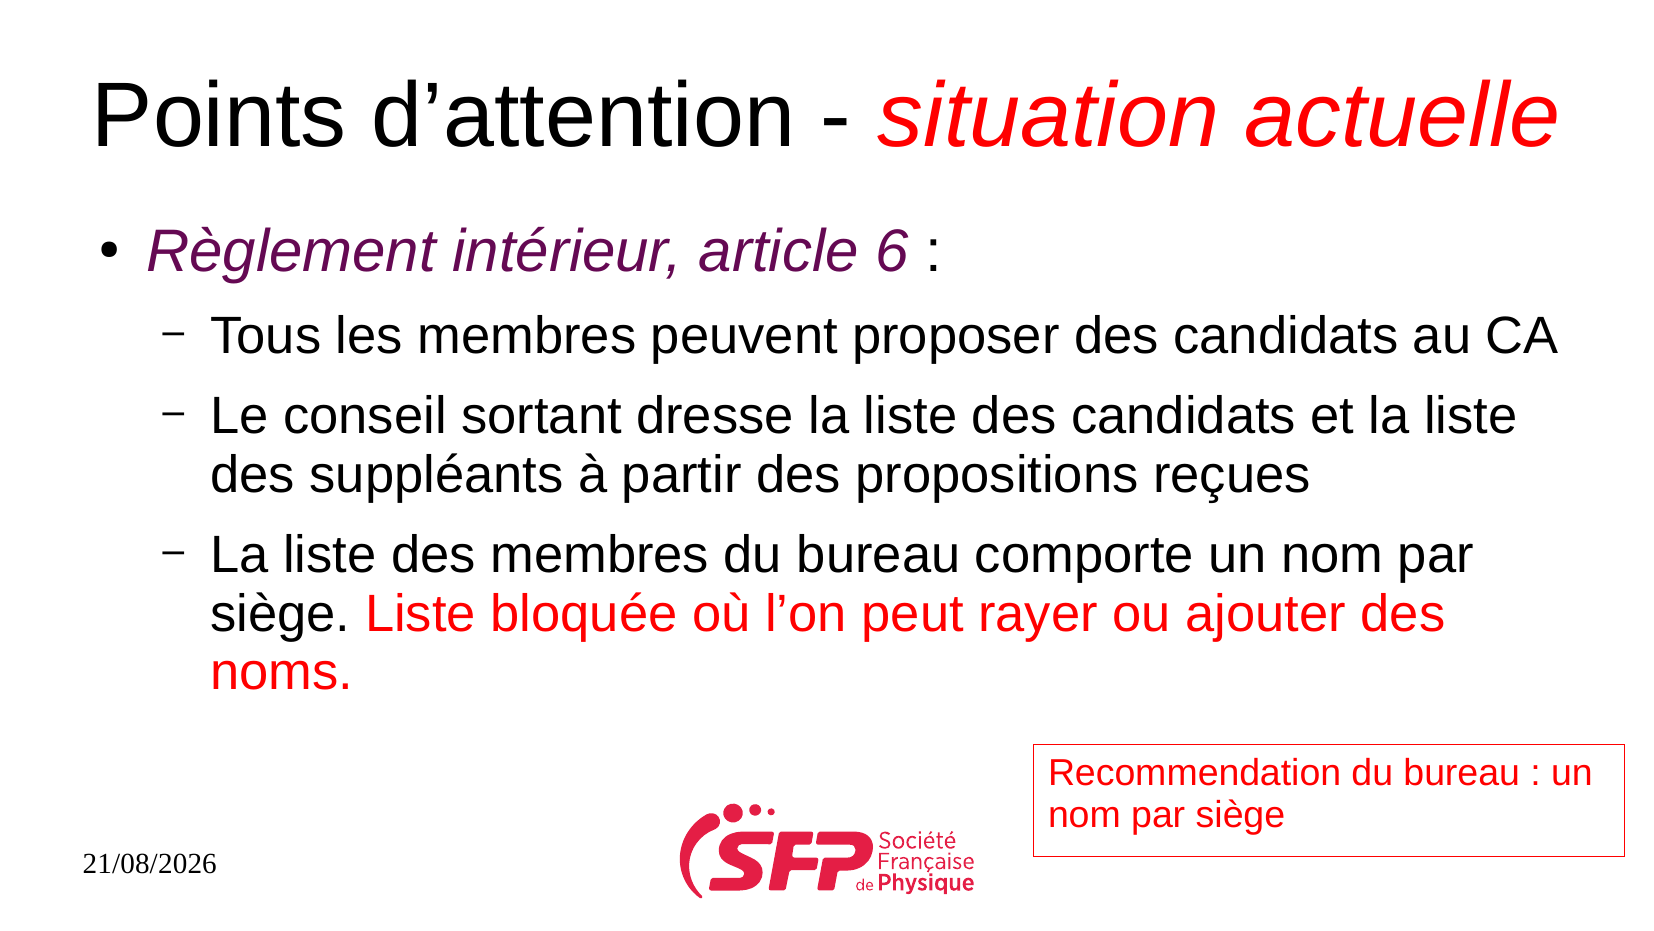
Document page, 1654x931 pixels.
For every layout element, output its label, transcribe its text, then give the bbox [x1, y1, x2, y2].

list Règlement intérieur, article 6 : Tous les membres peuvent proposer des candidats au CA Le conseil sortant dresse la liste des candidats et la liste des suppléants à partir des propositions reçues La liste des membres du bureau comporte un nom par siège. Liste bloquée où l’on peut rayer ou ajouter des noms. [82, 217, 1571, 758]
title Points d’attention - situation actuelle [82, 37, 1571, 193]
text_box Recommendation du bureau : un nom par siège [1033, 744, 1625, 857]
